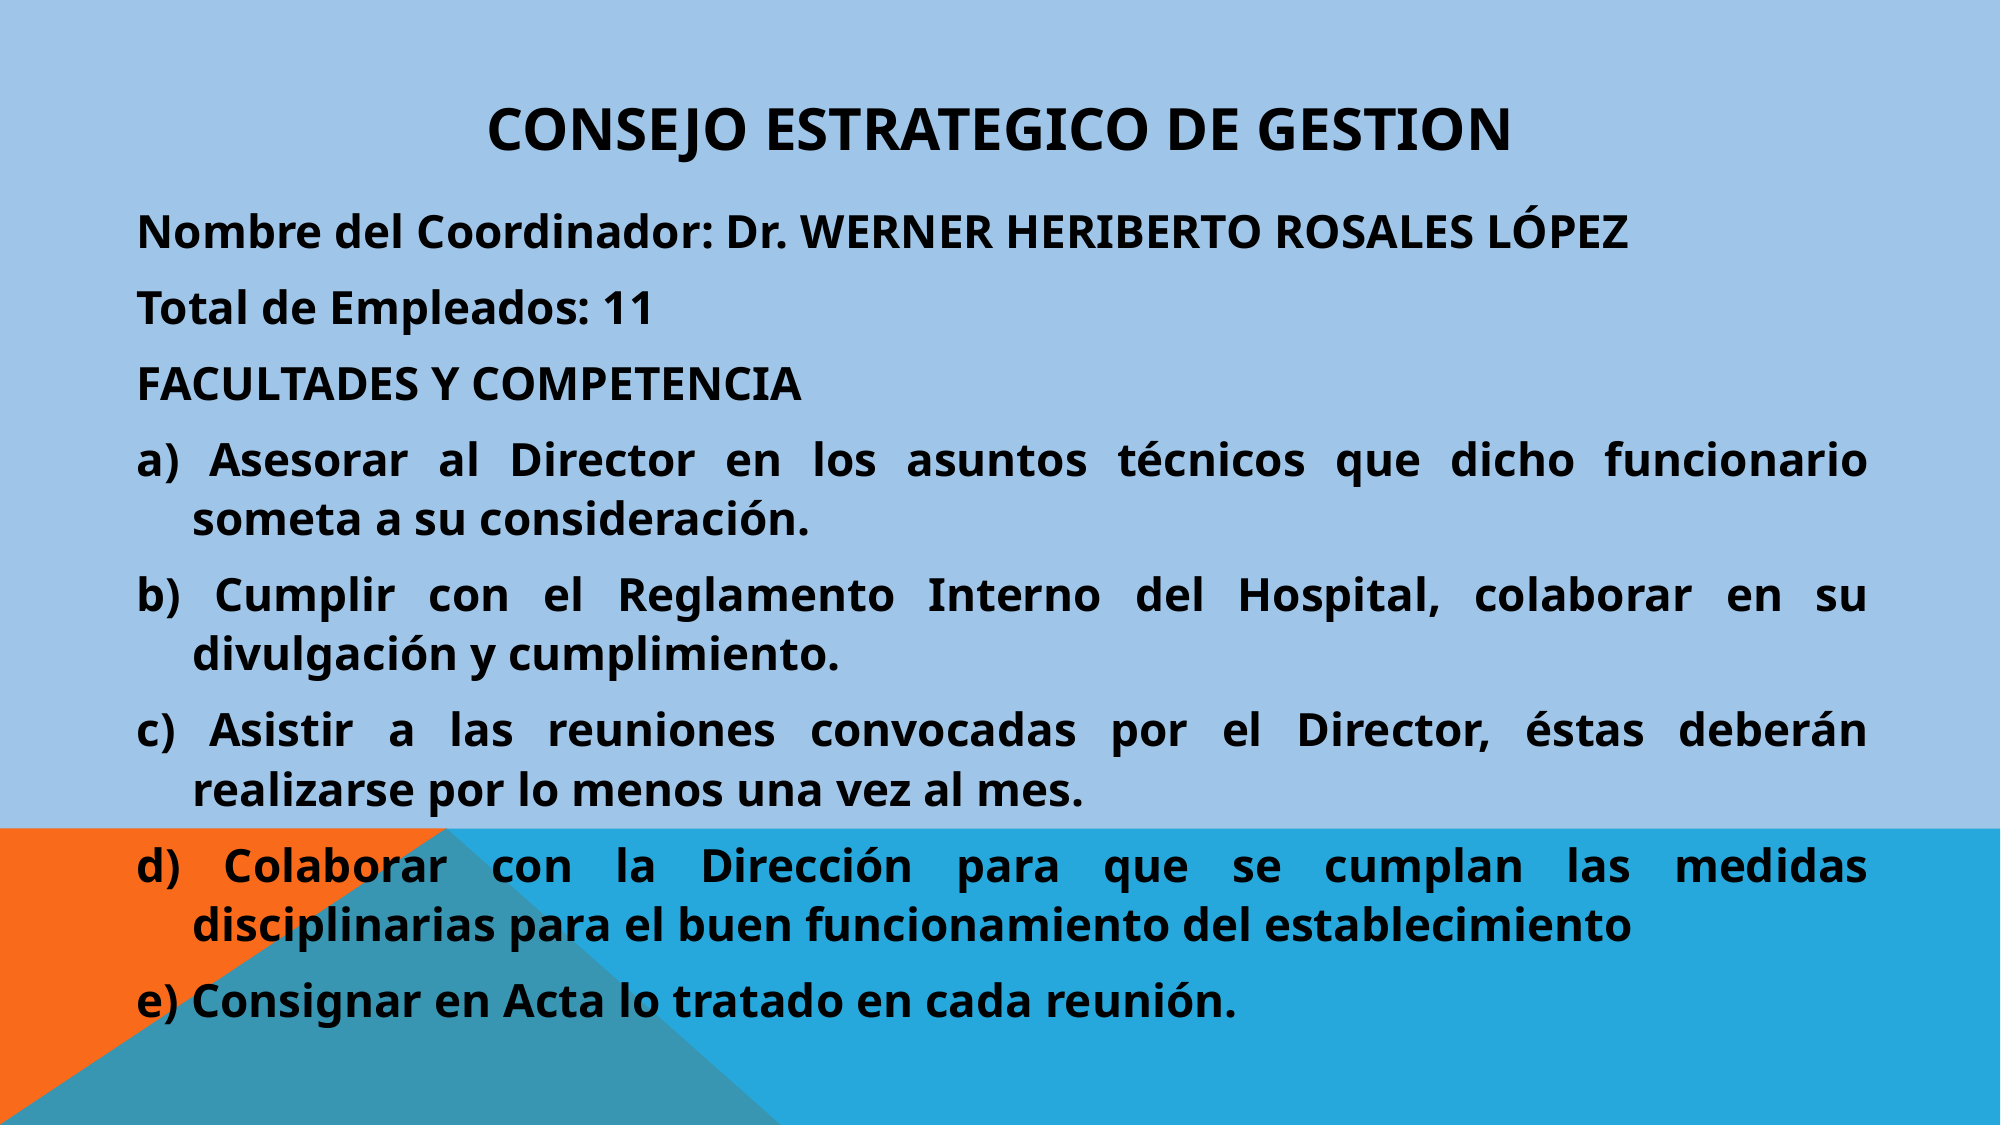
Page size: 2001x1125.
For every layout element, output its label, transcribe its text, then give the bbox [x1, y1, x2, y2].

text_box Nombre del Coordinador: Dr. WERNER HERIBERTO ROSALES LÓPEZ Total de Empleados: 11 FACULTADES Y COMPETENCIA a) Asesorar al Director en los asuntos técnicos que dicho funcionario someta a su consideración. b) Cumplir con el Reglamento Interno del Hospital, colaborar en su divulgación y cumplimiento. c) Asistir a las reuniones convocadas por el Director, éstas deberán realizarse por lo menos una vez al mes. d) Colaborar con la Dirección para que se cumplan las medidas disciplinarias para el buen funcionamiento del establecimiento e) Consignar en Acta lo tratado en cada reunión. [121, 190, 1885, 1029]
text_box CONSEJO ESTRATEGICO DE GESTION [149, 84, 1850, 179]
